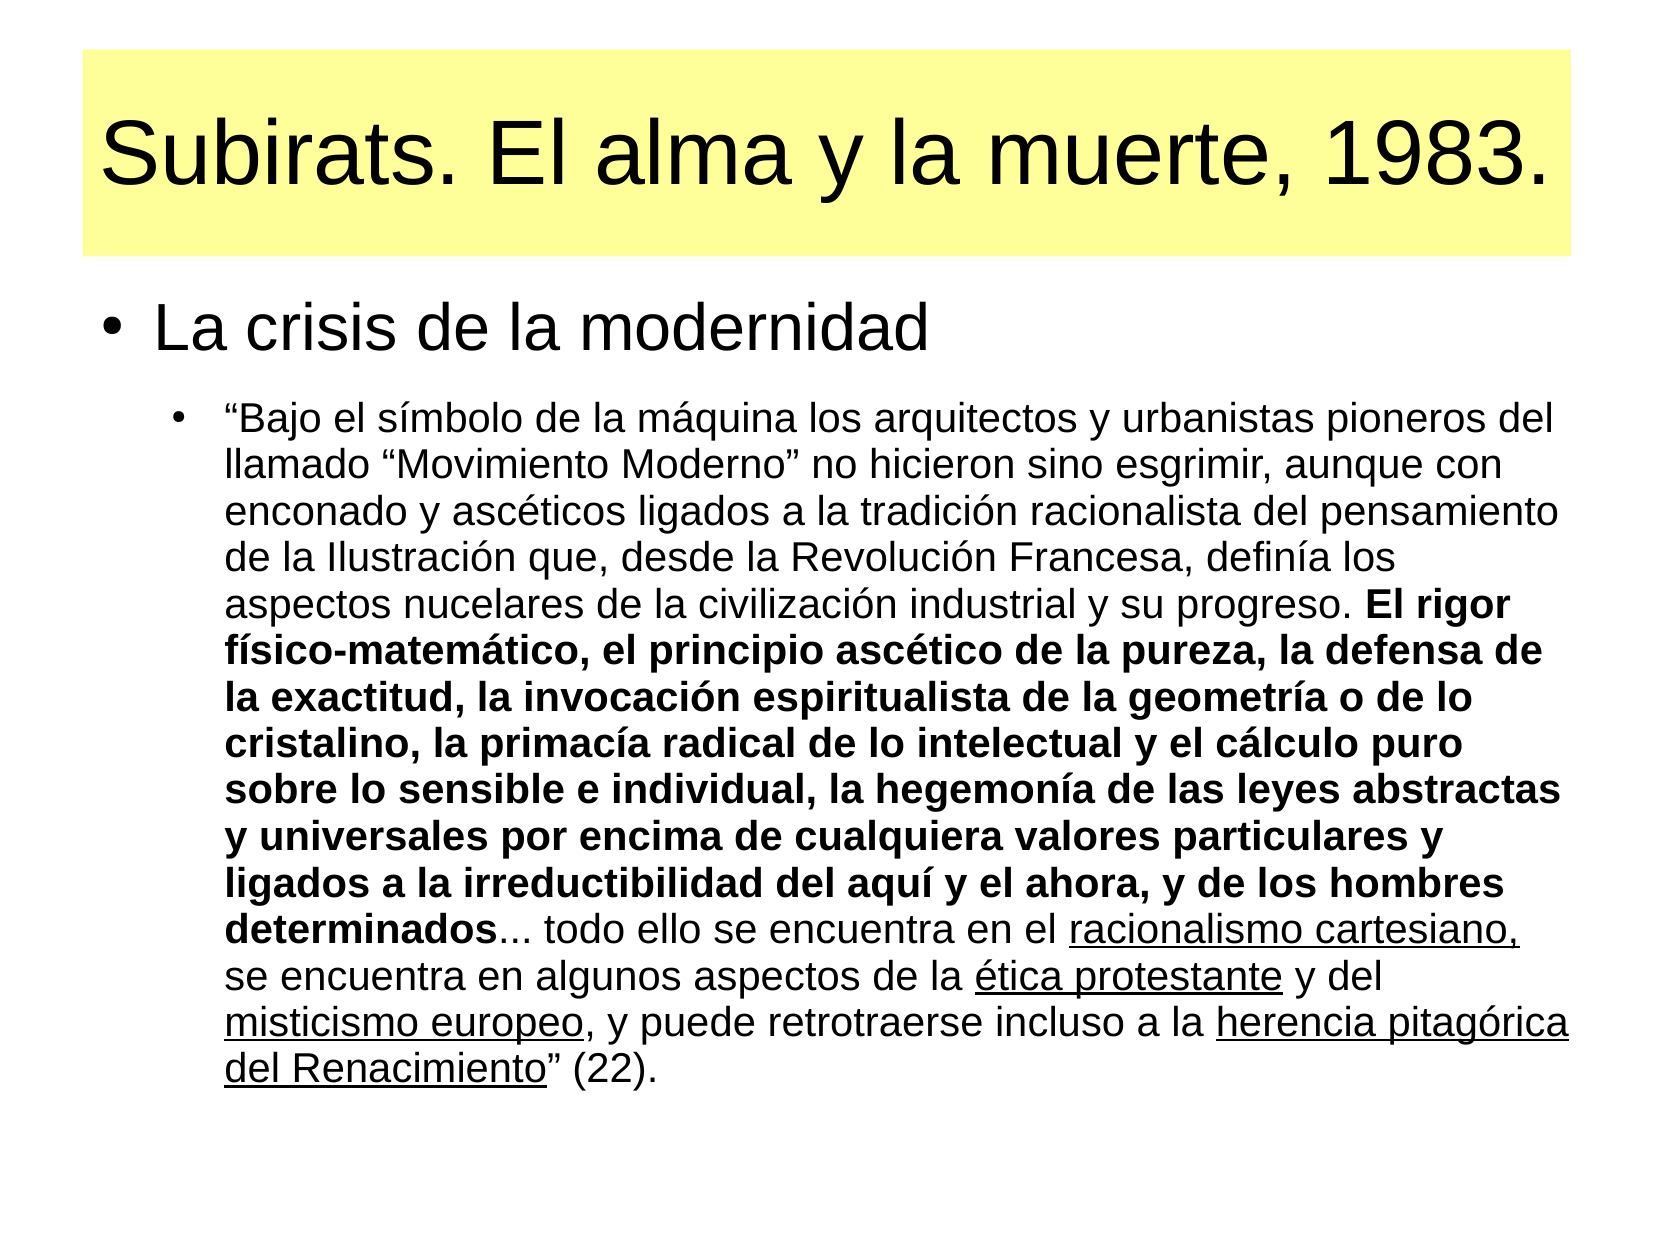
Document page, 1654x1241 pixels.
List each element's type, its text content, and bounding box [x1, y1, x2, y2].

list La crisis de la modernidad “Bajo el símbolo de la máquina los arquitectos y urbanistas pioneros del llamado “Movimiento Moderno” no hicieron sino esgrimir, aunque con enconado y ascéticos ligados a la tradición racionalista del pensamiento de la Ilustración que, desde la Revolución Francesa, definía los aspectos nucelares de la civilización industrial y su progreso. El rigor físico-matemático, el principio ascético de la pureza, la defensa de la exactitud, la invocación espiritualista de la geometría o de lo cristalino, la primacía radical de lo intelectual y el cálculo puro sobre lo sensible e individual, la hegemonía de las leyes abstractas y universales por encima de cualquiera valores particulares y ligados a la irreductibilidad del aquí y el ahora, y de los hombres determinados... todo ello se encuentra en el racionalismo cartesiano, se encuentra en algunos aspectos de la ética protestante y del misticismo europeo, y puede retrotraerse incluso a la herencia pitagórica del Renacimiento” (22). [82, 290, 1571, 1109]
title Subirats. El alma y la muerte, 1983. [82, 49, 1571, 257]
